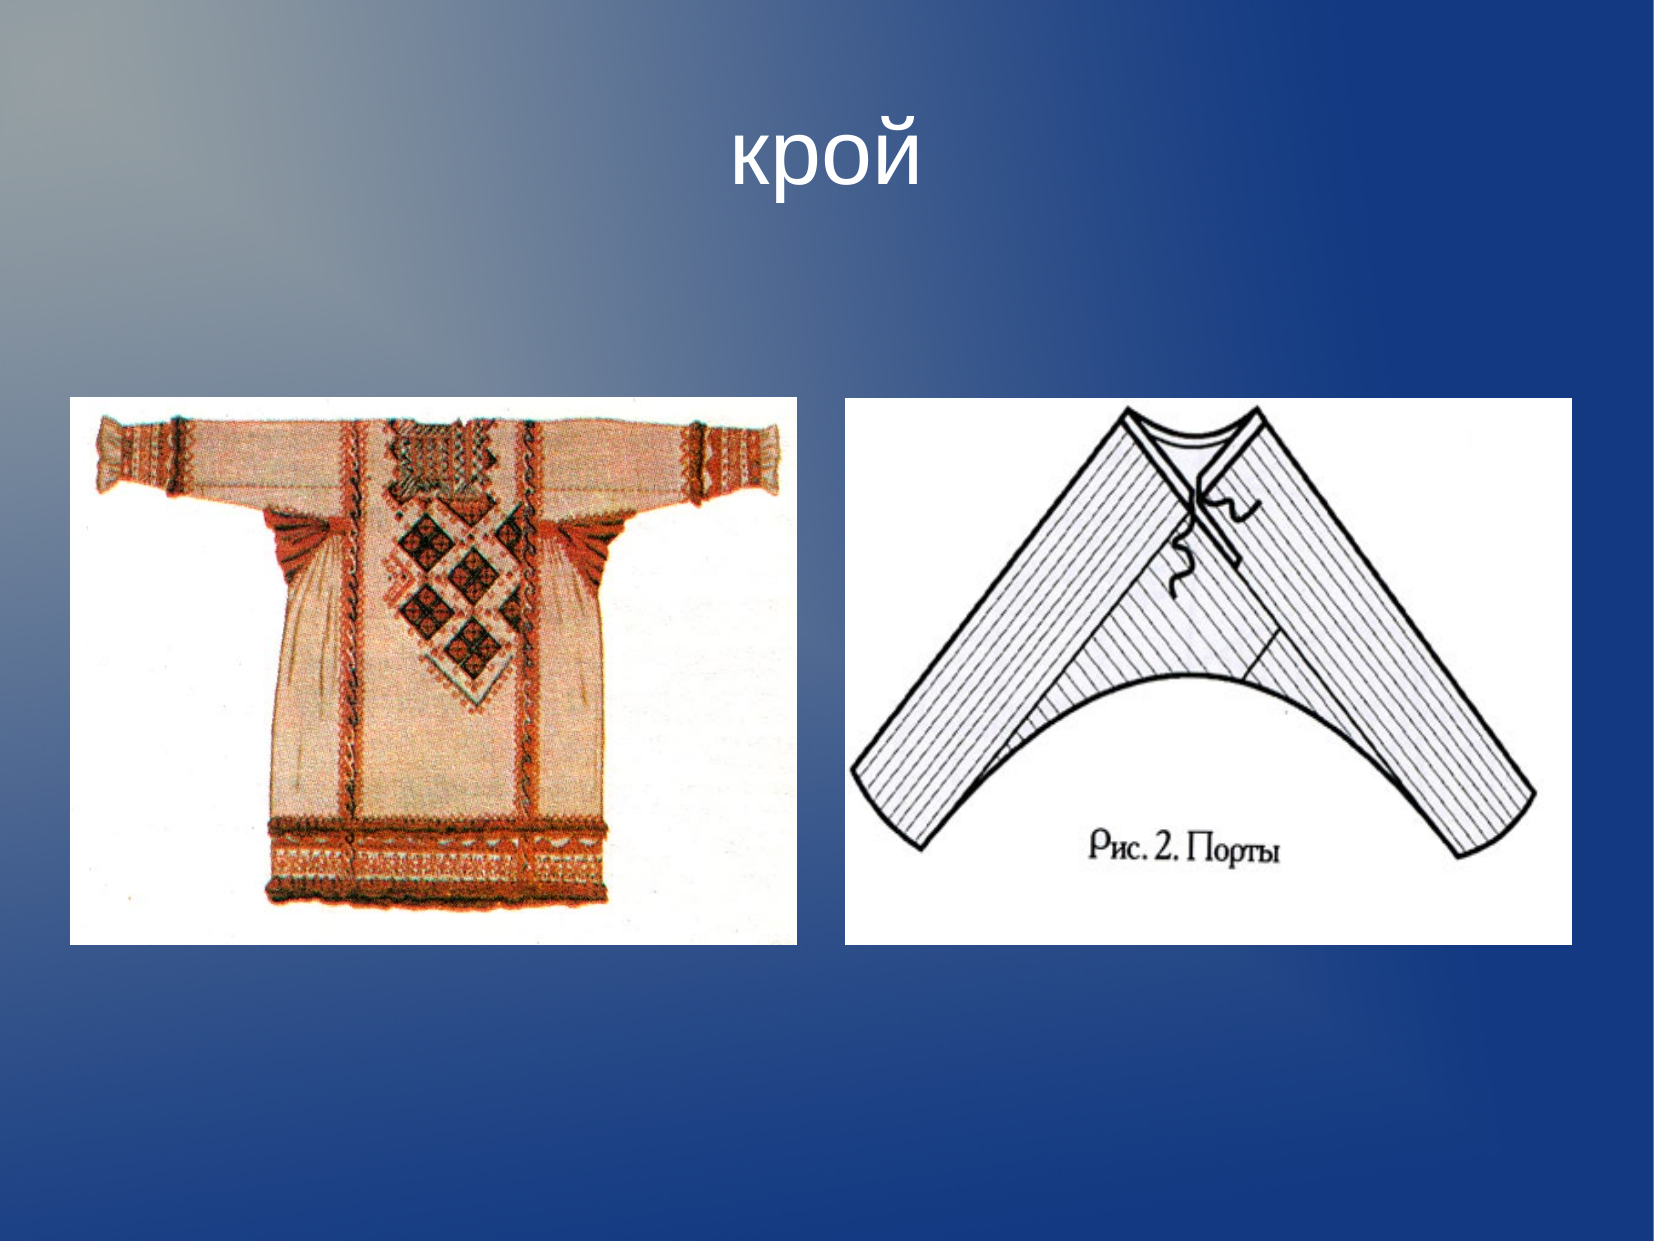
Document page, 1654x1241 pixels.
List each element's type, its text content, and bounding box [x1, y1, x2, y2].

picture [0, 0, 1654, 1241]
title крой [82, 49, 1571, 257]
